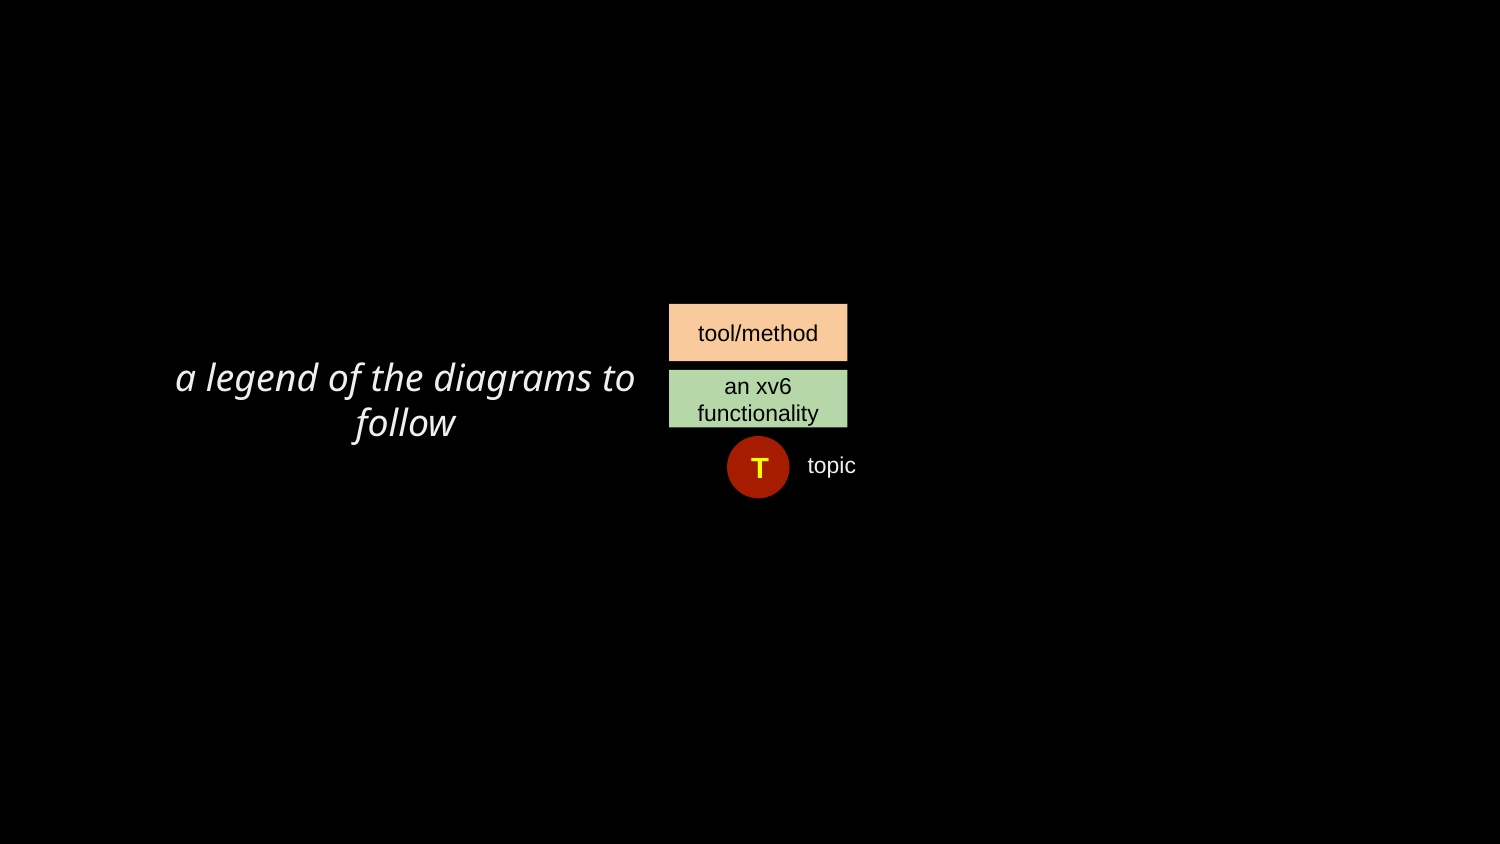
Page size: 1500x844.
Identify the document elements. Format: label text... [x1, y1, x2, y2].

text_box T [727, 436, 790, 499]
text_box tool/method [669, 303, 848, 362]
text_box a legend of the diagrams to follow [159, 152, 652, 645]
text_box an xv6 functionality [669, 369, 848, 428]
text_box topic [792, 436, 971, 494]
